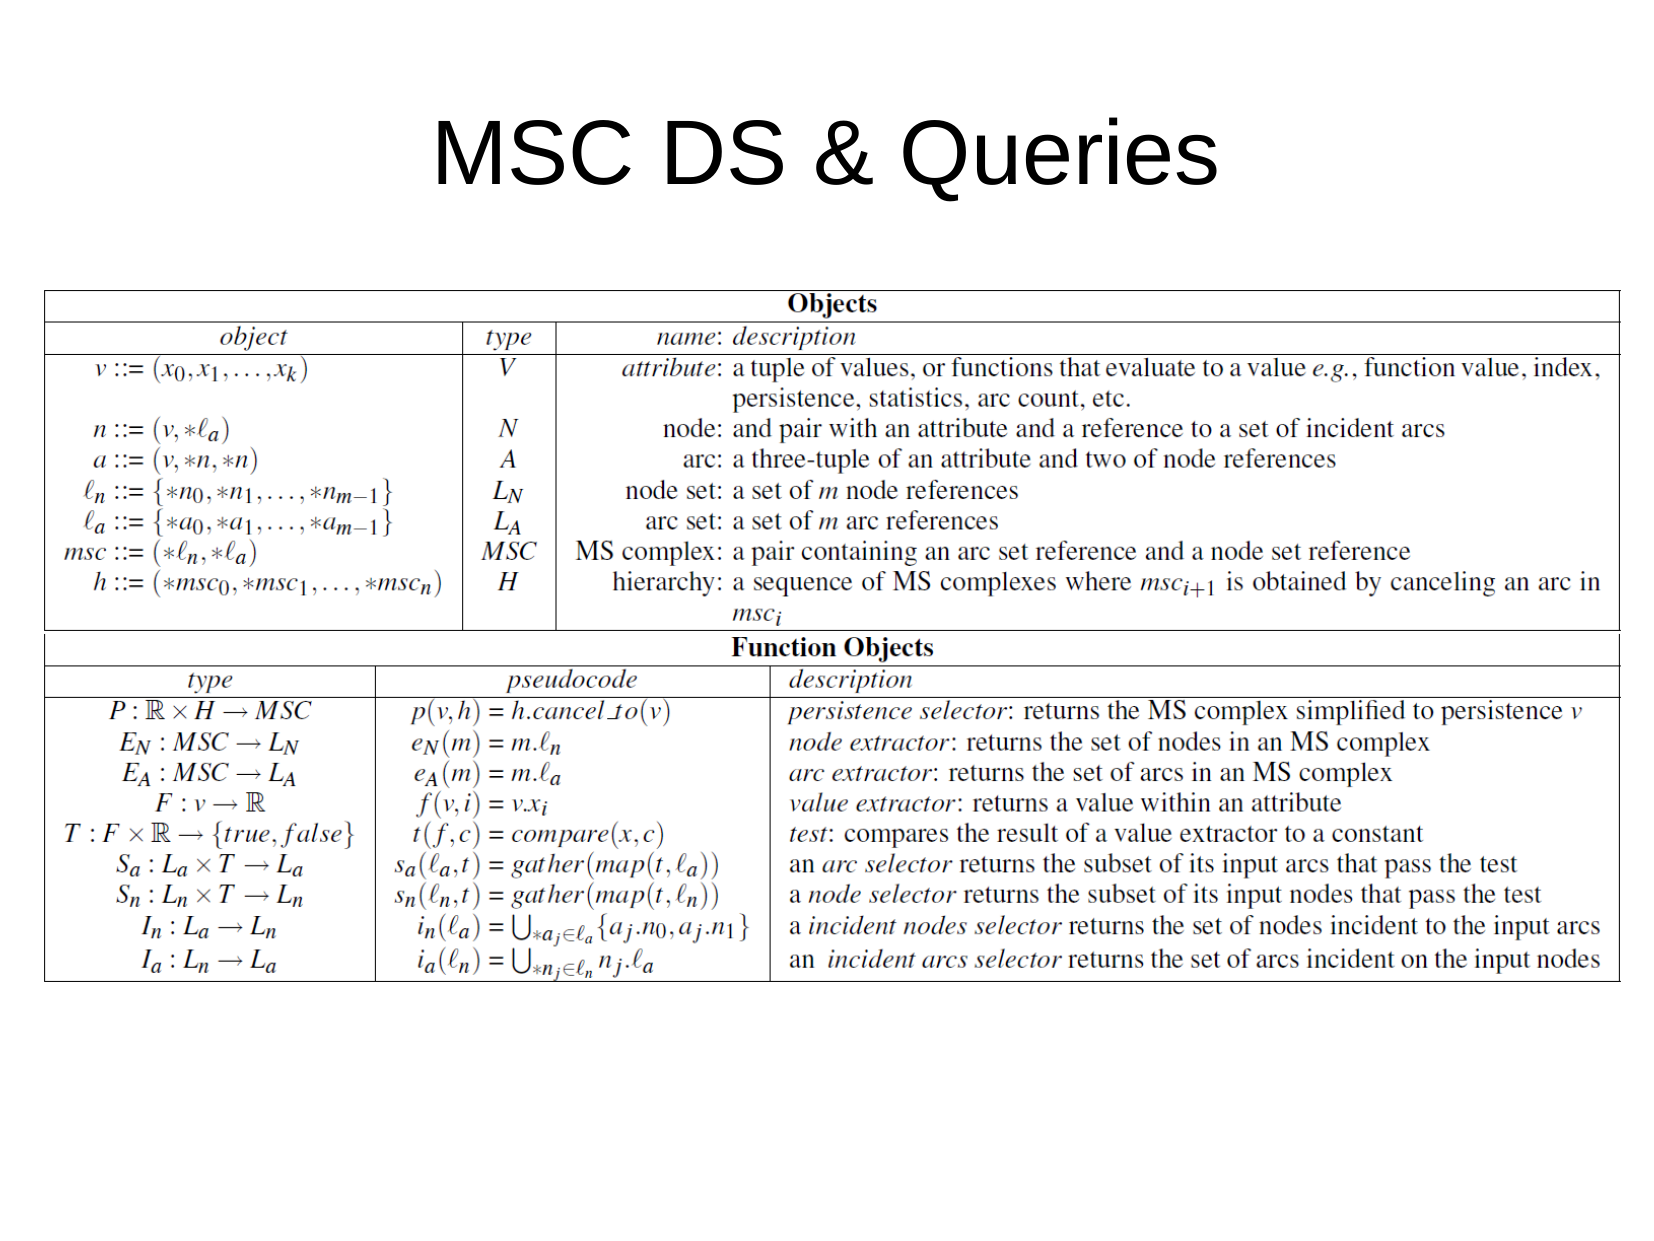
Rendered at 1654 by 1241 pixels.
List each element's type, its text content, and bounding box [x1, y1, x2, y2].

title MSC DS & Queries [82, 56, 1571, 250]
picture [37, 286, 1627, 985]
